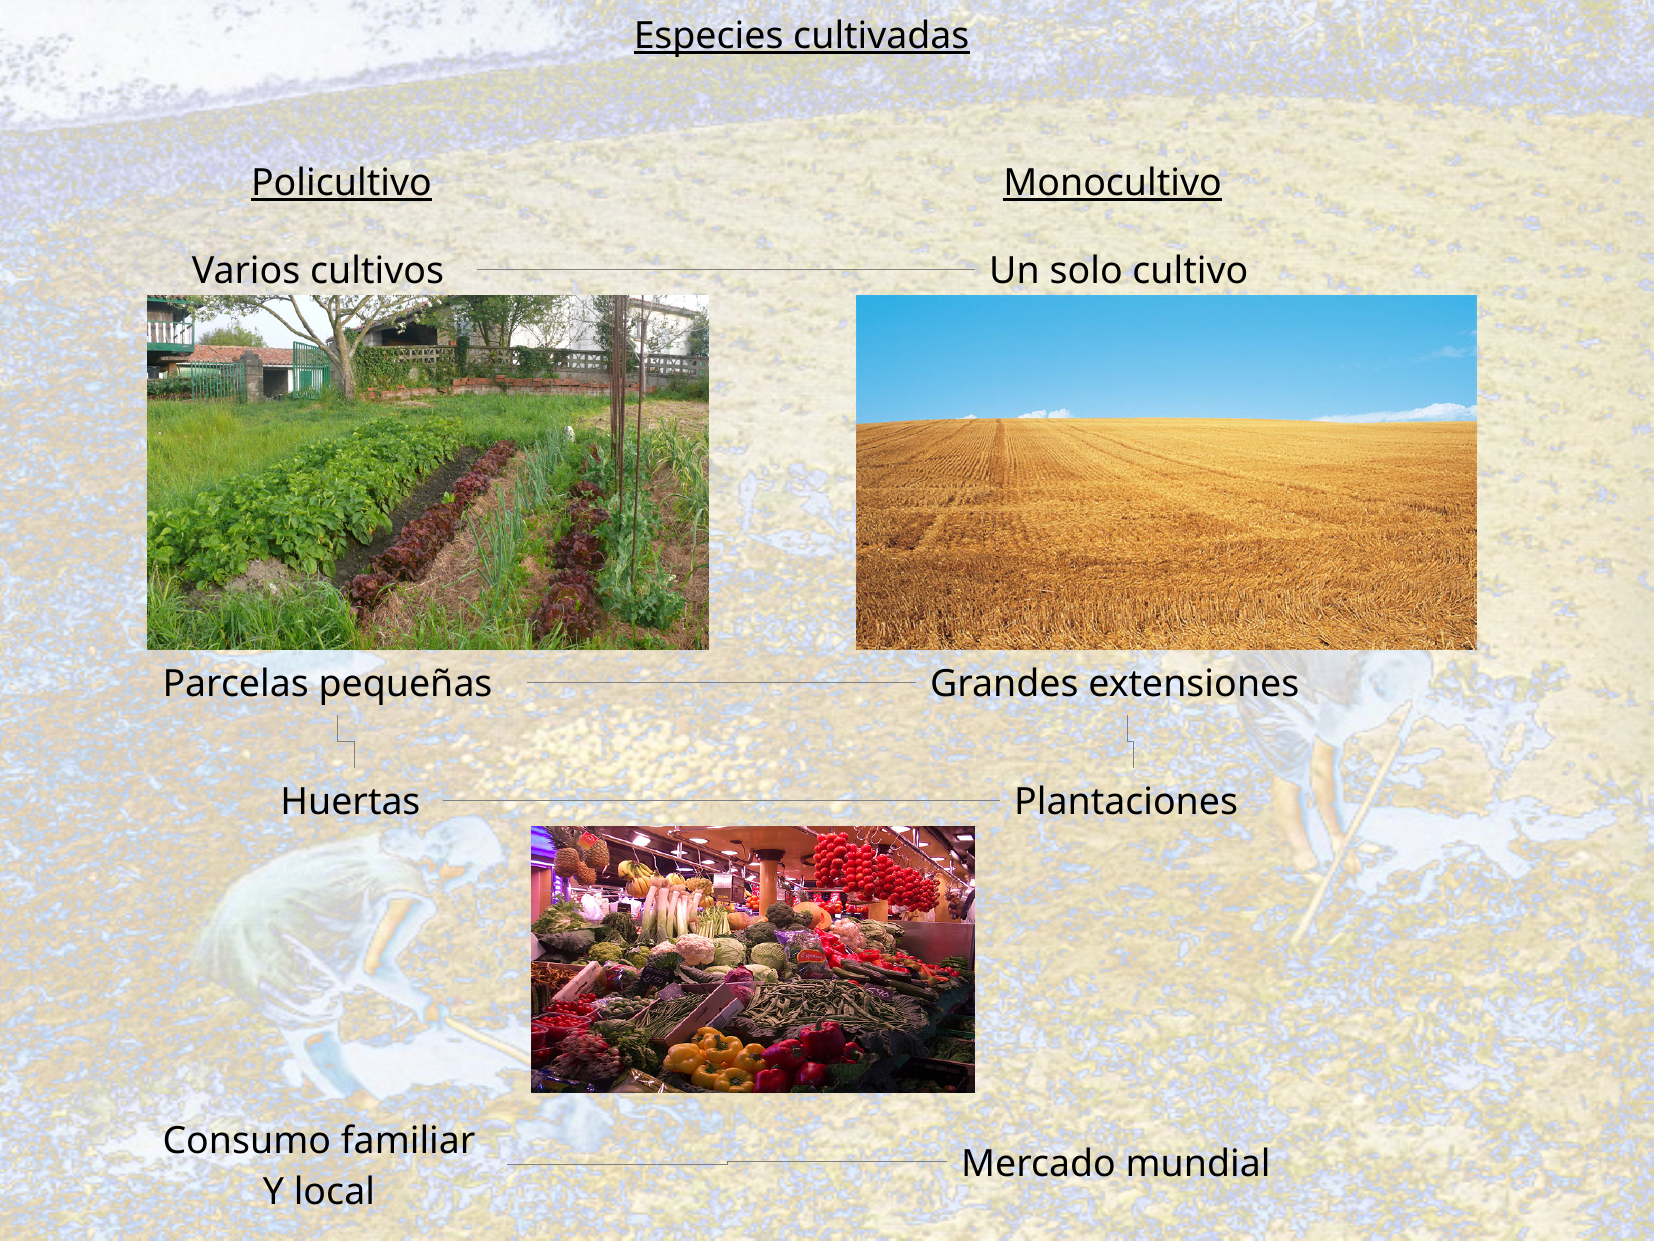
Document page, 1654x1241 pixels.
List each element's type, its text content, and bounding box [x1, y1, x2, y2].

text_box Un solo cultivo [974, 236, 1281, 295]
text_box Parcelas pequeñas [147, 650, 528, 708]
picture [0, 0, 1654, 1241]
text_box Grandes extensiones [915, 650, 1340, 708]
text_box Plantaciones [999, 767, 1267, 826]
text_box Monocultivo [988, 147, 1246, 206]
text_box Mercado mundial [946, 1128, 1301, 1188]
text_box Especies cultivadas [619, 0, 1016, 60]
text_box Varios cultivos [177, 236, 478, 295]
text_box Policultivo [236, 147, 457, 206]
text_box Consumo familiar Y local [147, 1106, 508, 1209]
text_box Huertas [265, 767, 444, 826]
